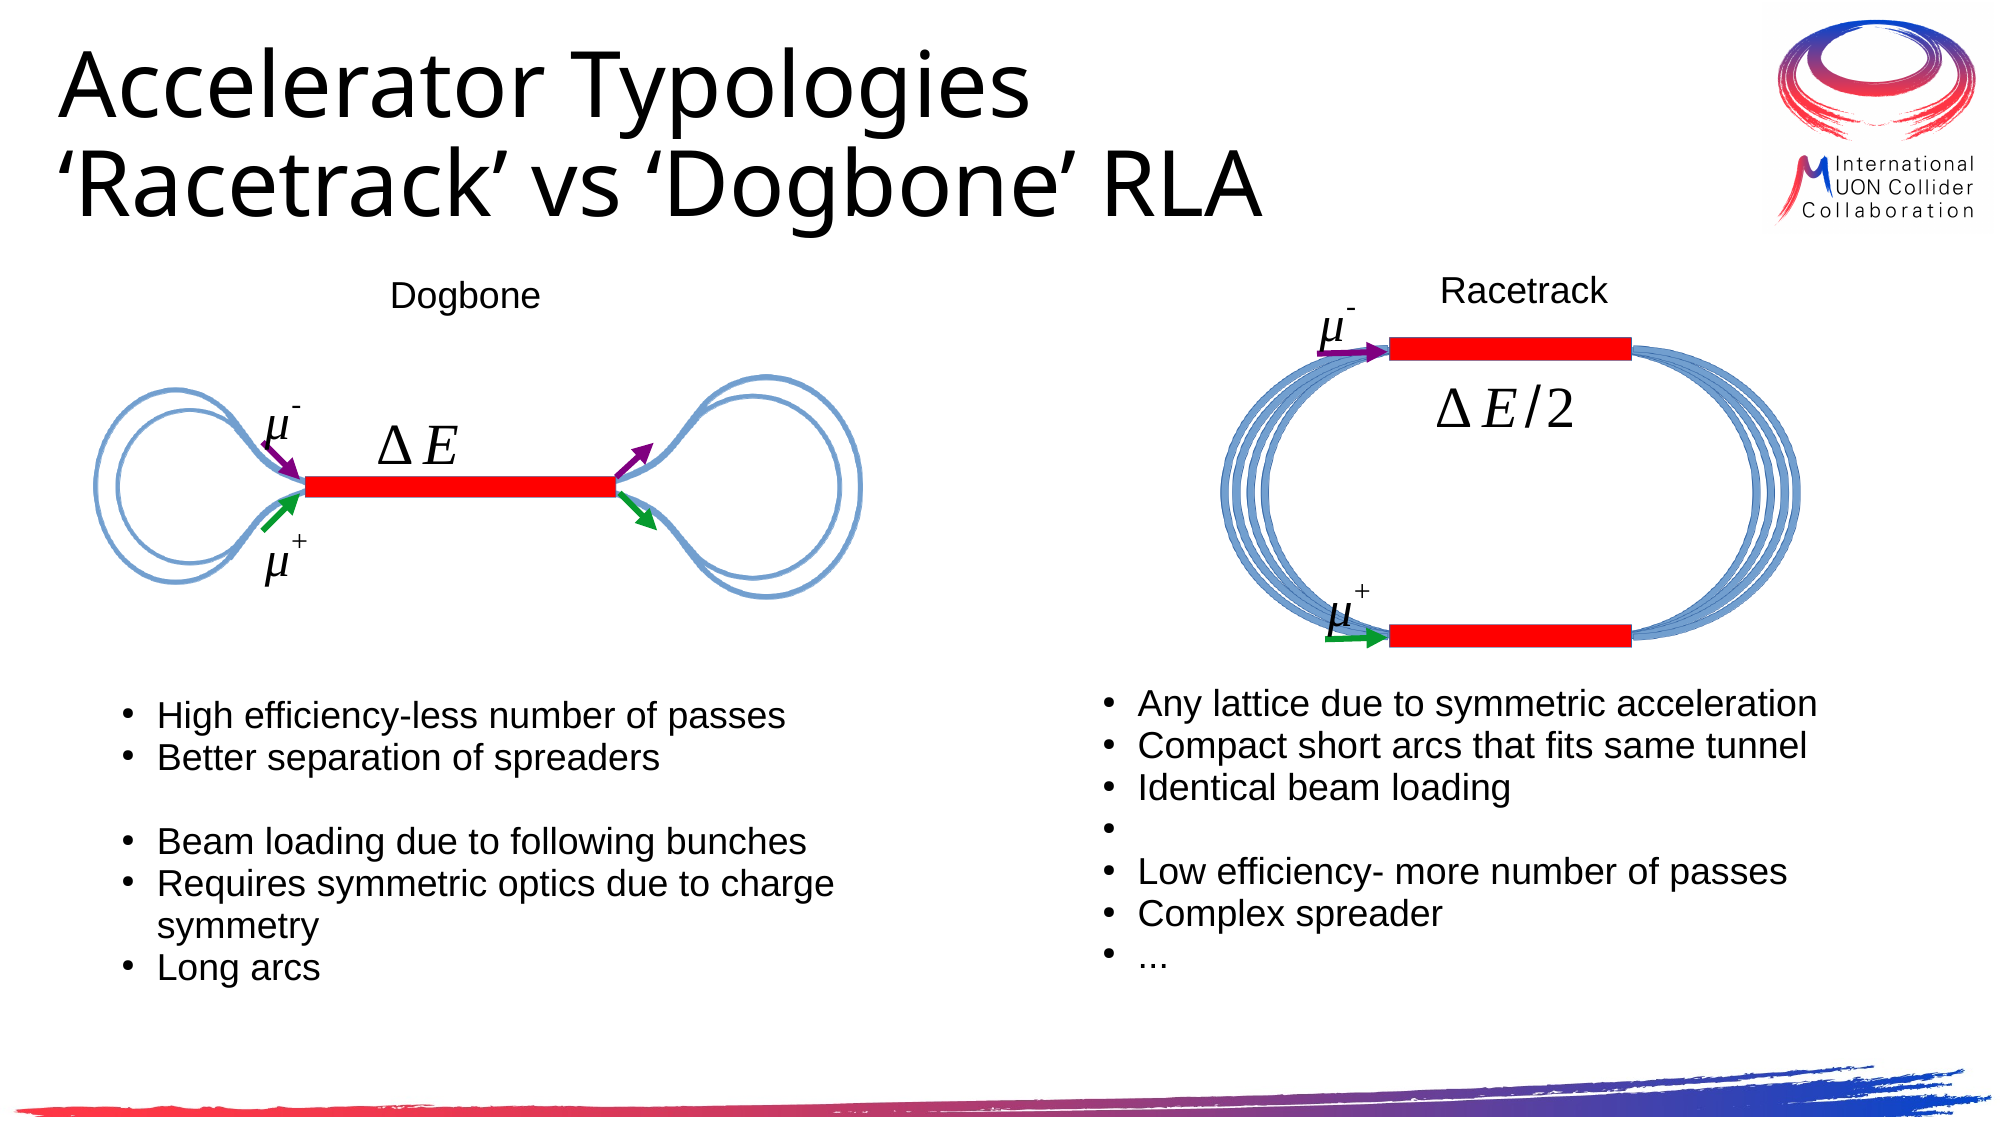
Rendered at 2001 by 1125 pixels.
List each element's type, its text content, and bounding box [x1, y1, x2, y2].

chart [375, 412, 462, 478]
chart [1434, 375, 1576, 440]
chart [262, 387, 303, 451]
chart [1325, 574, 1371, 636]
picture [1762, 2, 1994, 234]
text_box High efficiency-less number of passes Better separation of spreaders Beam loading due to following bunches Requires symmetric optics due to charge symmetry Long arcs [106, 686, 857, 1038]
chart [1316, 289, 1357, 352]
picture [0, 1058, 2000, 1117]
chart [262, 525, 309, 588]
picture [93, 374, 863, 601]
text_box Any lattice due to symmetric acceleration Compact short arcs that fits same tunnel Identical beam loading Low efficiency- more number of passes Complex spreader ... [1087, 675, 1838, 1026]
text_box Dogbone [375, 267, 755, 343]
text_box Racetrack [1425, 262, 1801, 338]
picture [1220, 337, 1801, 648]
title Accelerator Typologies ‘Racetrack’ vs ‘Dogbone’ RLA [43, 20, 1735, 255]
